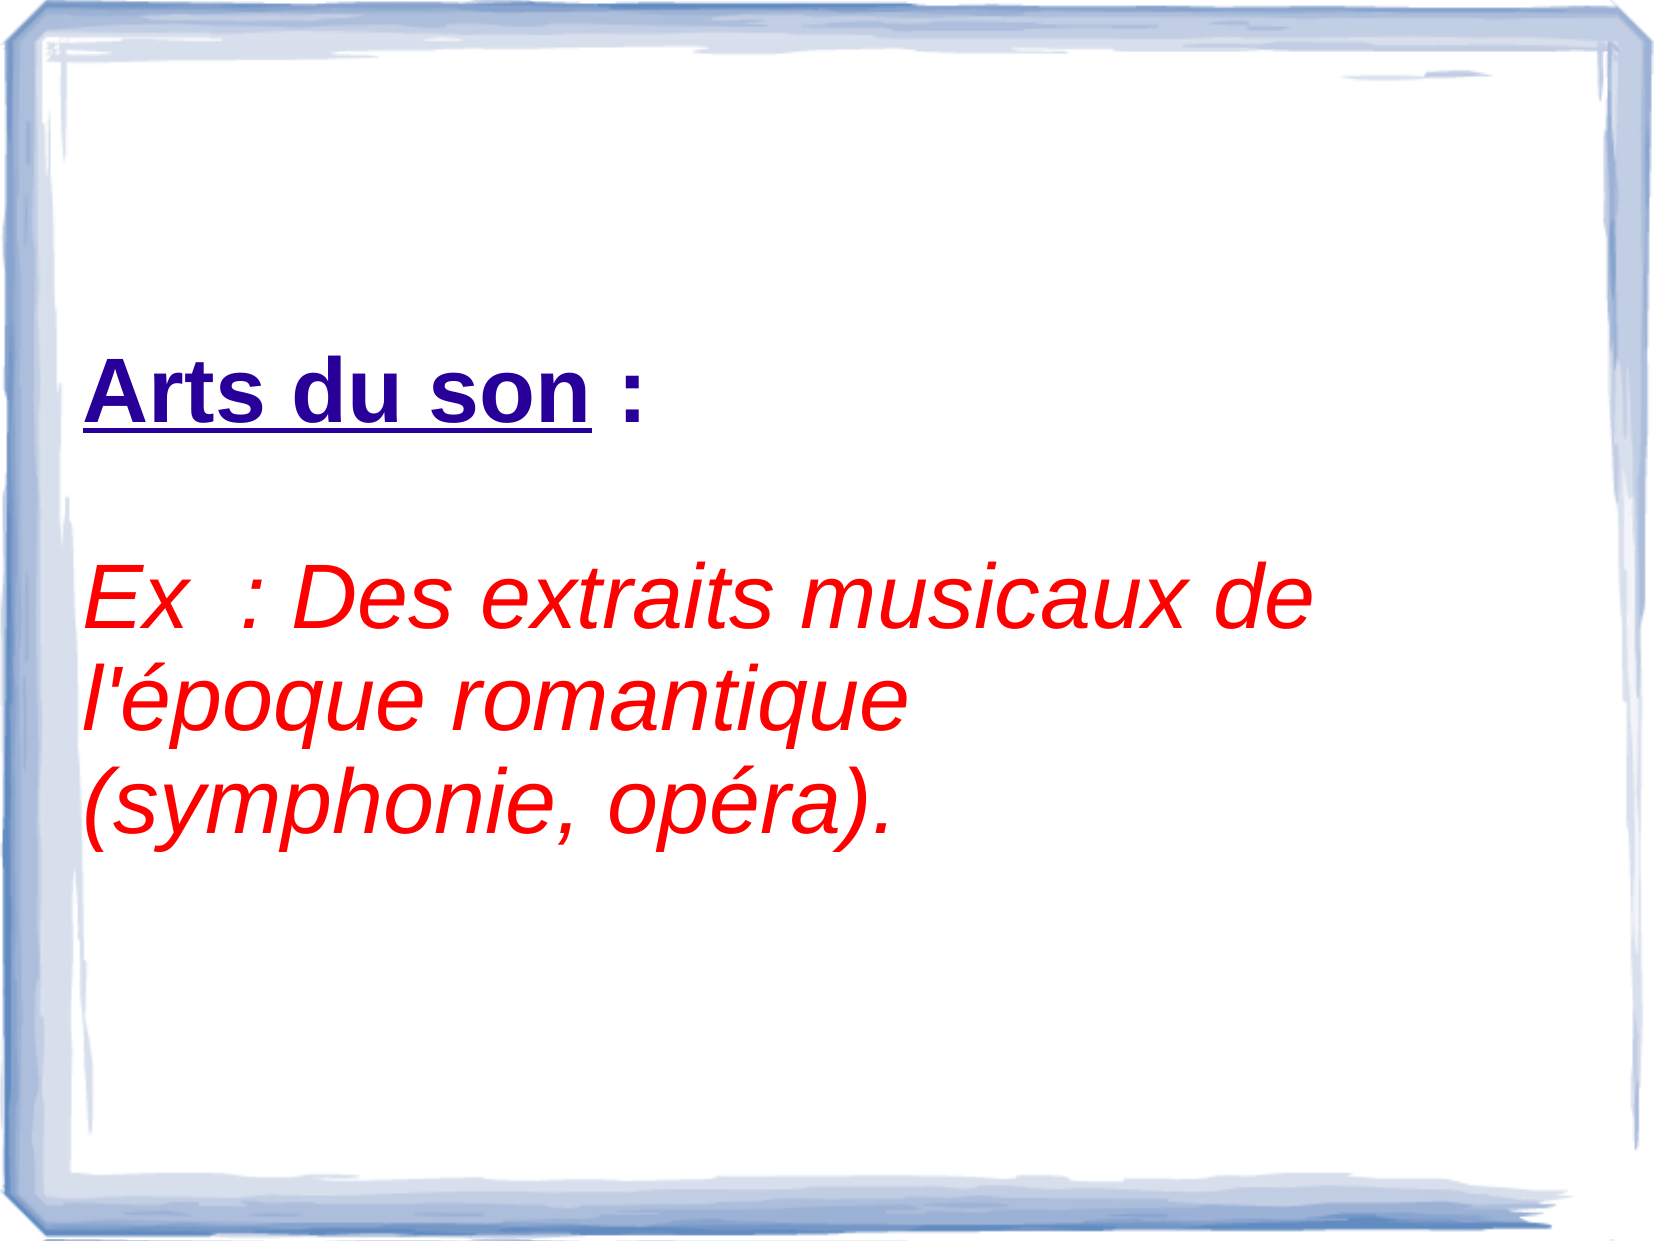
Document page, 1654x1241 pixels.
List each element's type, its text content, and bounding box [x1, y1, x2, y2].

subtitle Arts du son : Ex : Des extraits musicaux de l'époque romantique (symphonie, opéra). [82, 49, 1571, 1144]
picture [0, 0, 1654, 1241]
